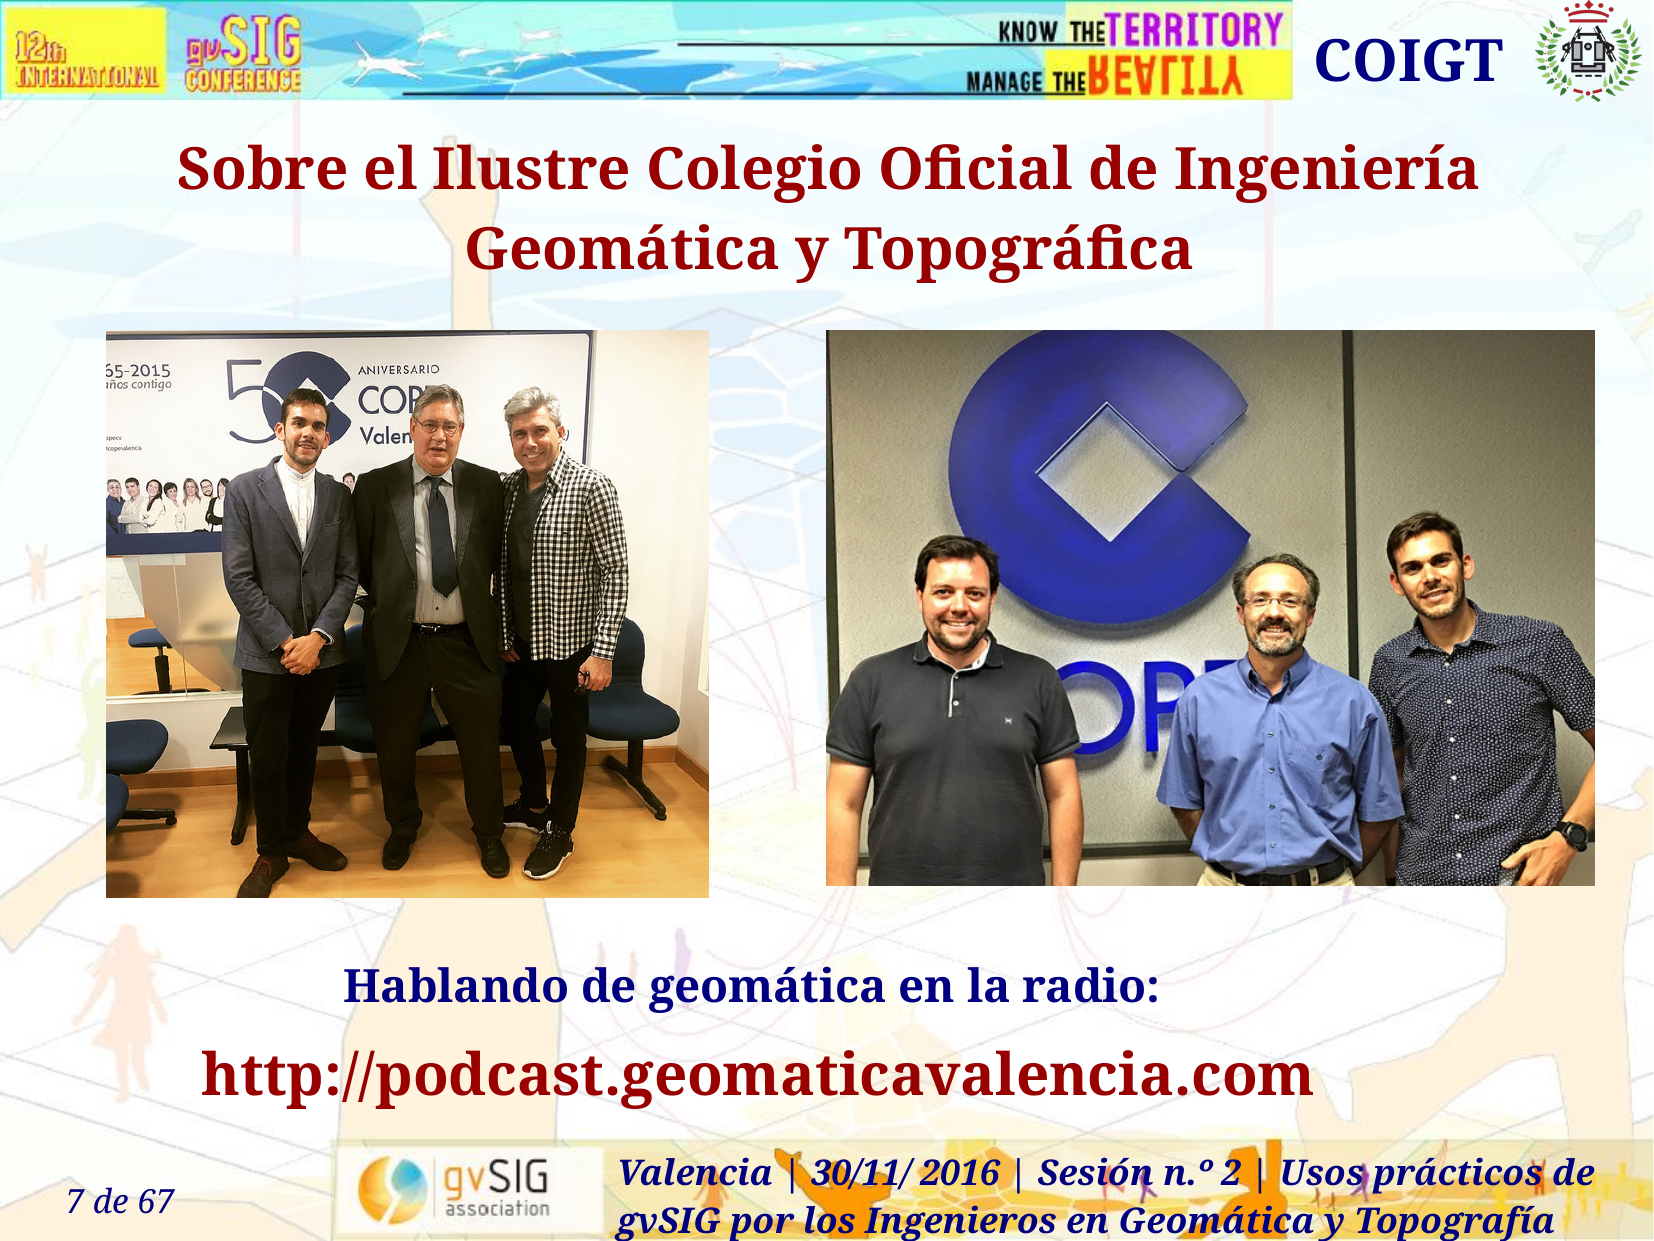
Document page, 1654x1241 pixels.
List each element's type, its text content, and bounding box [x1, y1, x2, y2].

text_box Sobre el Ilustre Colegio Oficial de Ingeniería Geomática y Topográfica [28, 120, 1630, 268]
text_box <número> de 67 [50, 1170, 383, 1241]
picture [996, 270, 1013, 279]
text_box COIGT [1299, 12, 1654, 148]
text_box Hablando de geomática en la radio: http://podcast.geomaticavalencia.com [28, 945, 1489, 1105]
text_box Valencia | 30/11/ 2016 | Sesión n.º 2 | Usos prácticos de gvSIG por los Ingenieros en Geomática y Topografía [602, 1140, 1654, 1241]
picture [0, 0, 1654, 1241]
